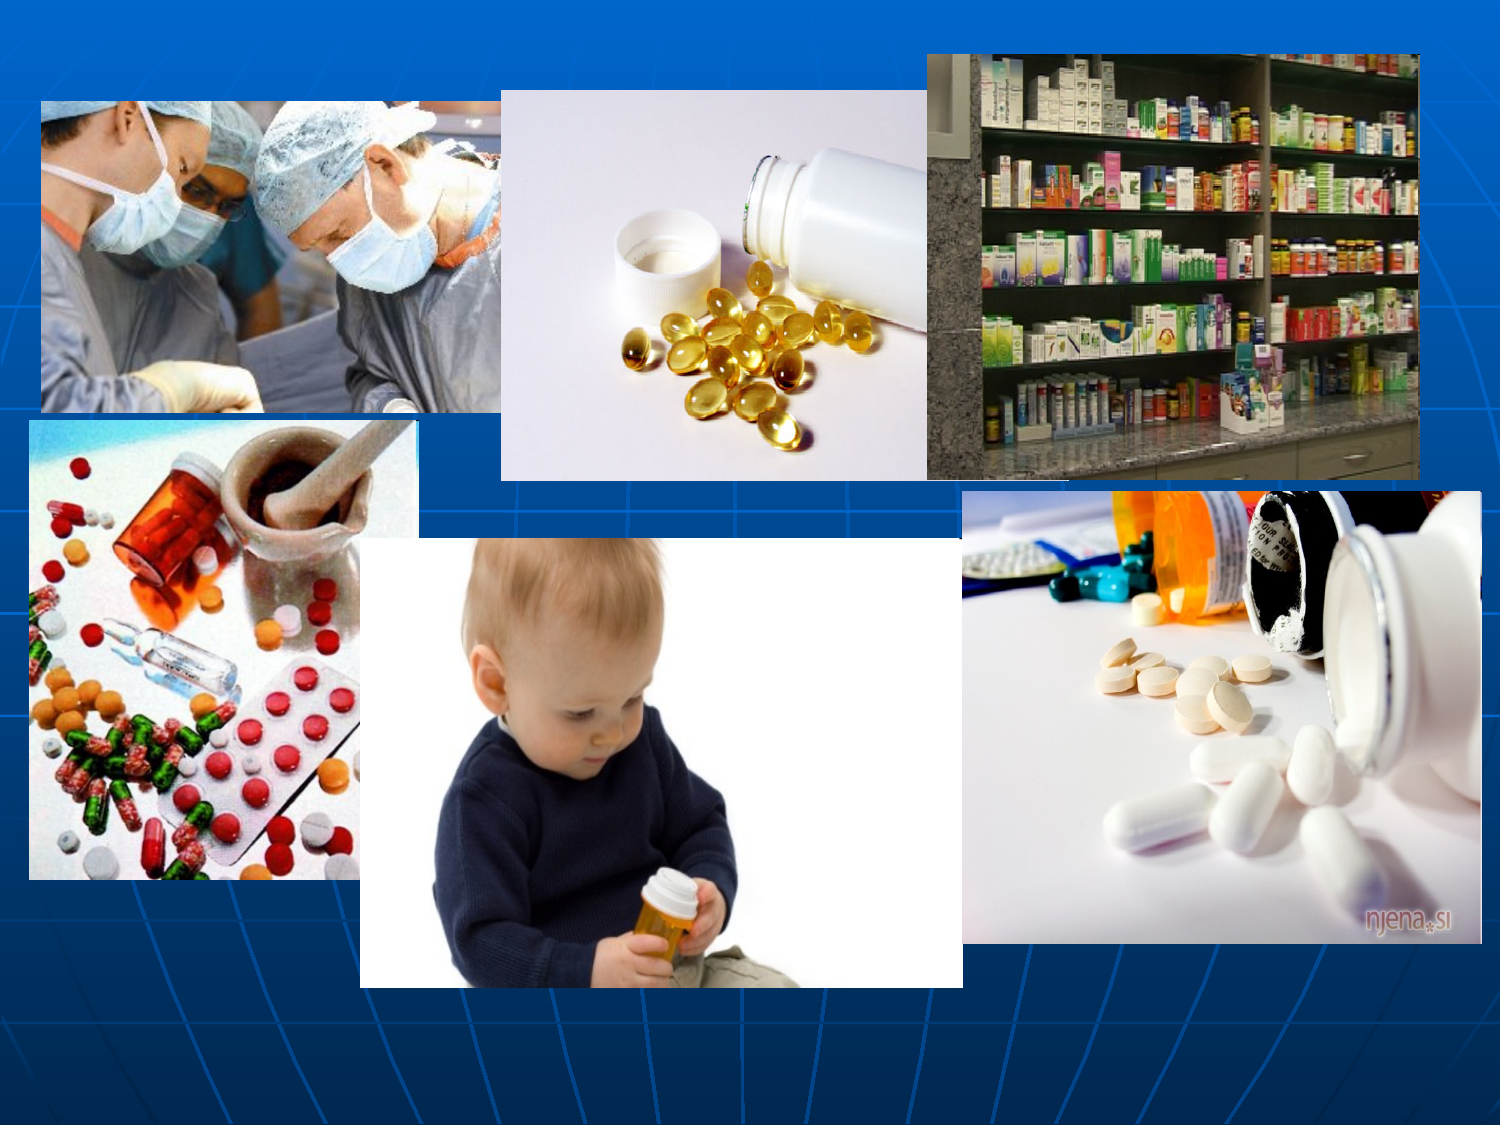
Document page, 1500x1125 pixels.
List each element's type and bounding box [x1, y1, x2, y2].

picture [29, 420, 1482, 988]
picture [41, 54, 1420, 481]
